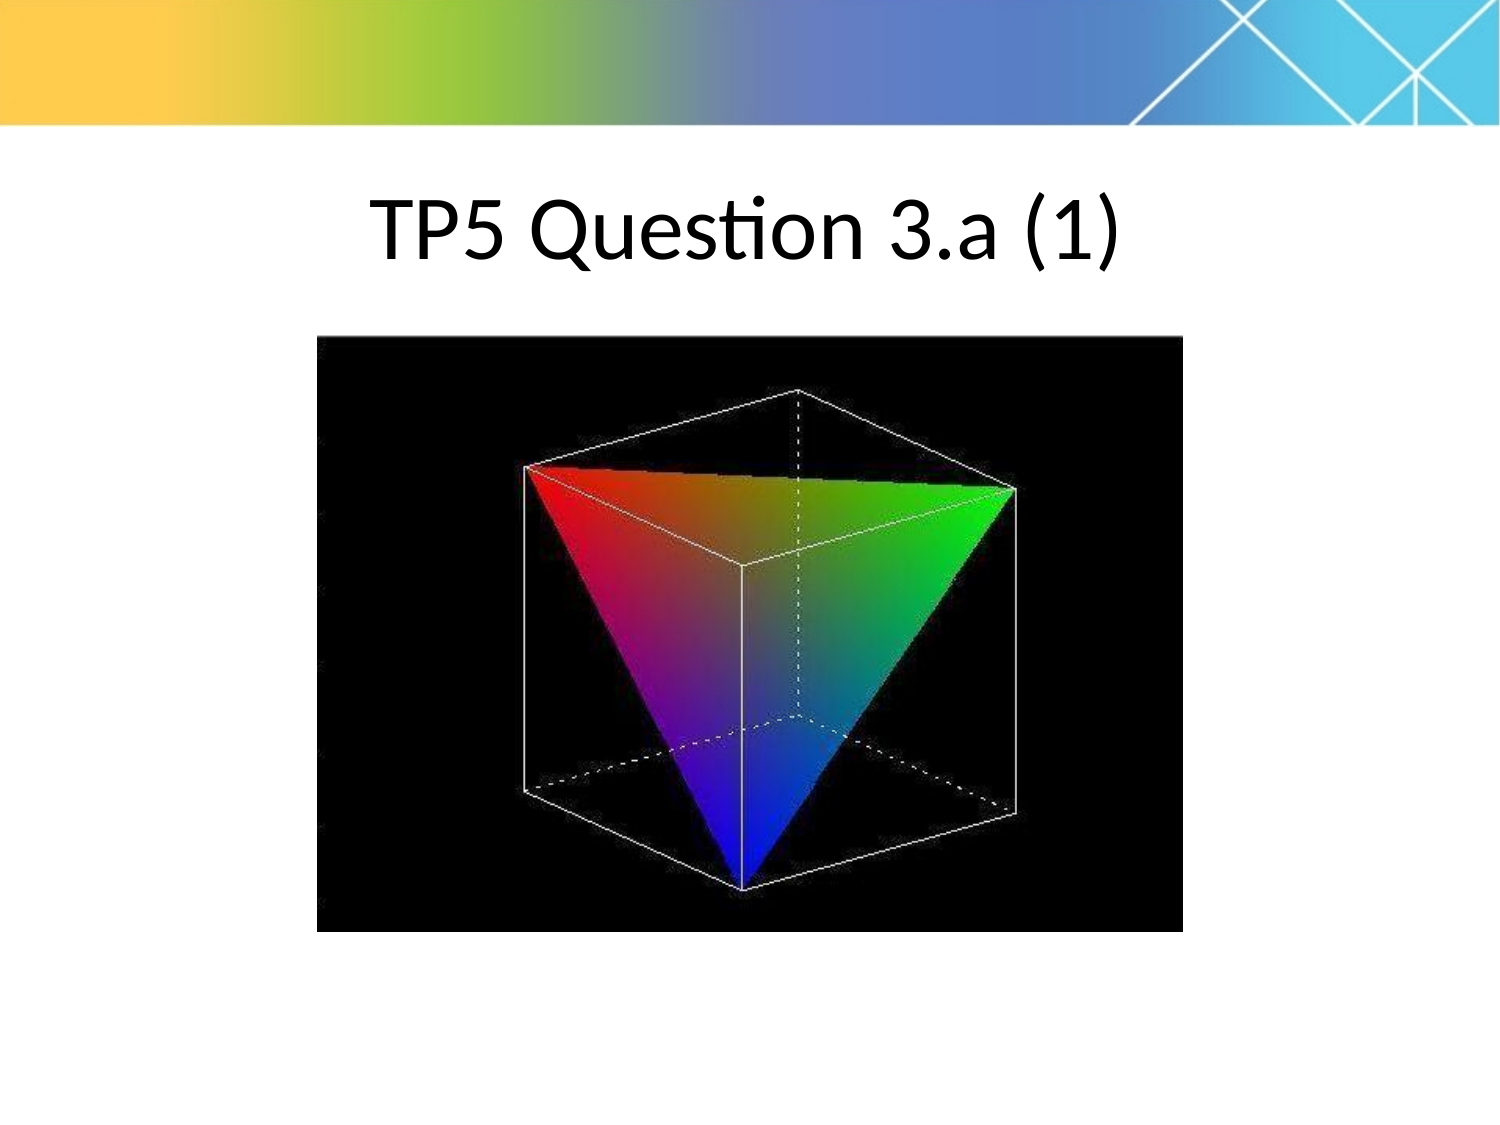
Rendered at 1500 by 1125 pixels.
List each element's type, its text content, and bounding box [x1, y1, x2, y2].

text_box [317, 335, 1183, 933]
picture [0, 0, 1500, 127]
title TP5 Question 3.a (1) [82, 128, 1433, 317]
